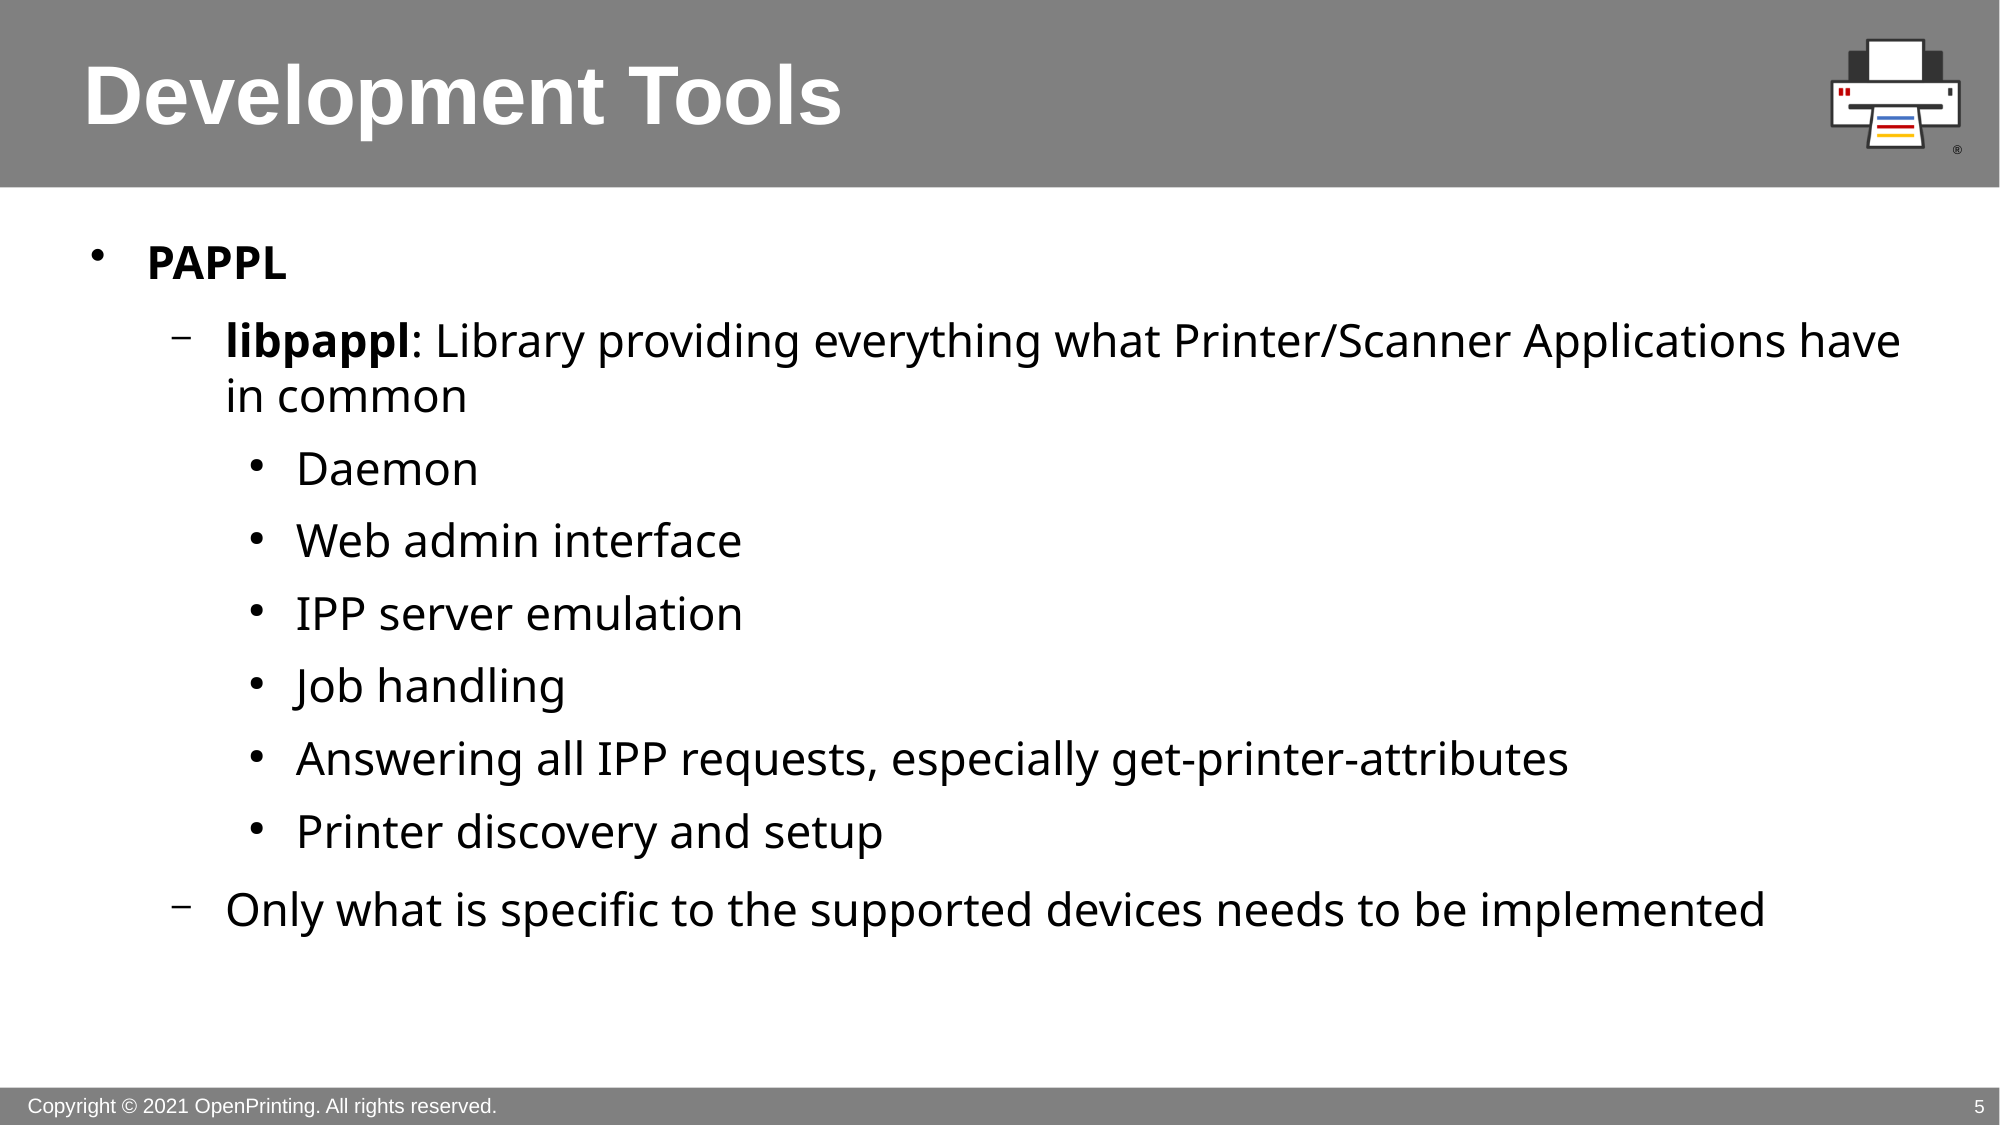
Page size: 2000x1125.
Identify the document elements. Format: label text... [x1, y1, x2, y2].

list PAPPL libpappl: Library providing everything what Printer/Scanner Applications have in common Daemon Web admin interface IPP server emulation Job handling Answering all IPP requests, especially get-printer-attributes Printer discovery and setup Only what is specific to the supported devices needs to be implemented [75, 224, 1936, 1067]
title Development Tools [75, 7, 1786, 175]
picture [1825, 33, 1966, 154]
